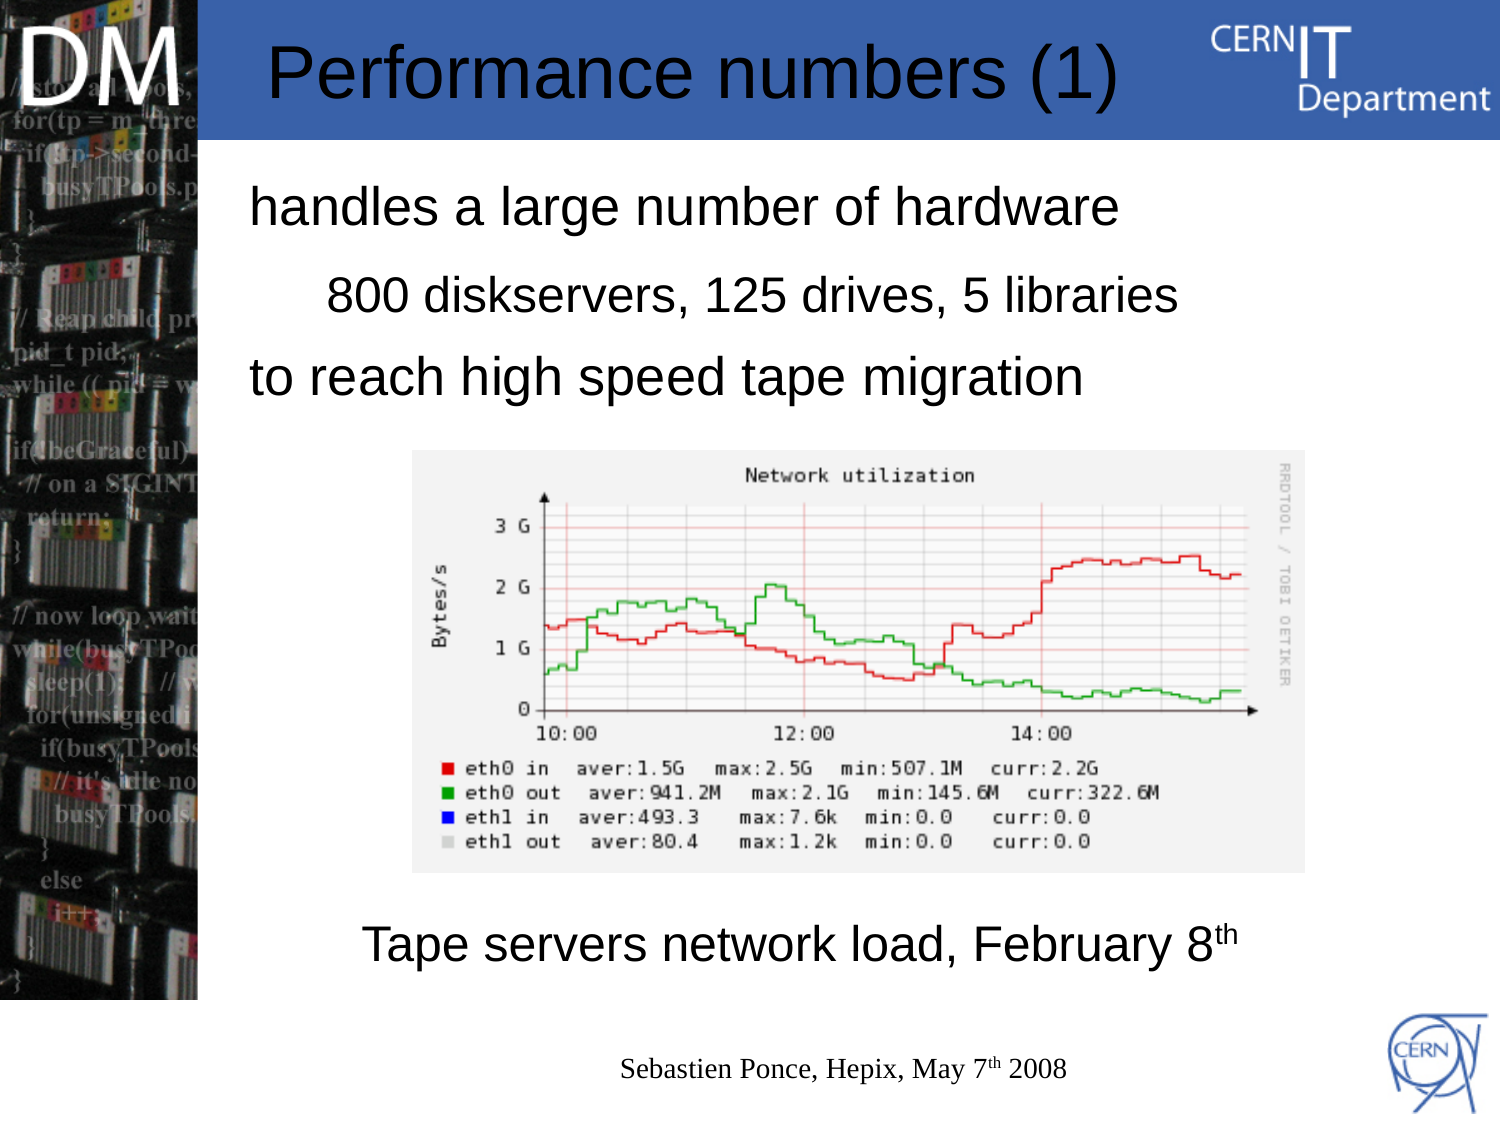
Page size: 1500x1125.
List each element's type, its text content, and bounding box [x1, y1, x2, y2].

list handles a large number of hardware 800 diskservers, 125 drives, 5 libraries to reach high speed tape migration [217, 161, 1463, 537]
picture [1387, 1012, 1489, 1114]
title Performance numbers (1) [187, 0, 1201, 138]
picture [412, 450, 1305, 873]
picture [198, 0, 1500, 140]
text_box Tape servers network load, February 8th [346, 908, 1365, 982]
